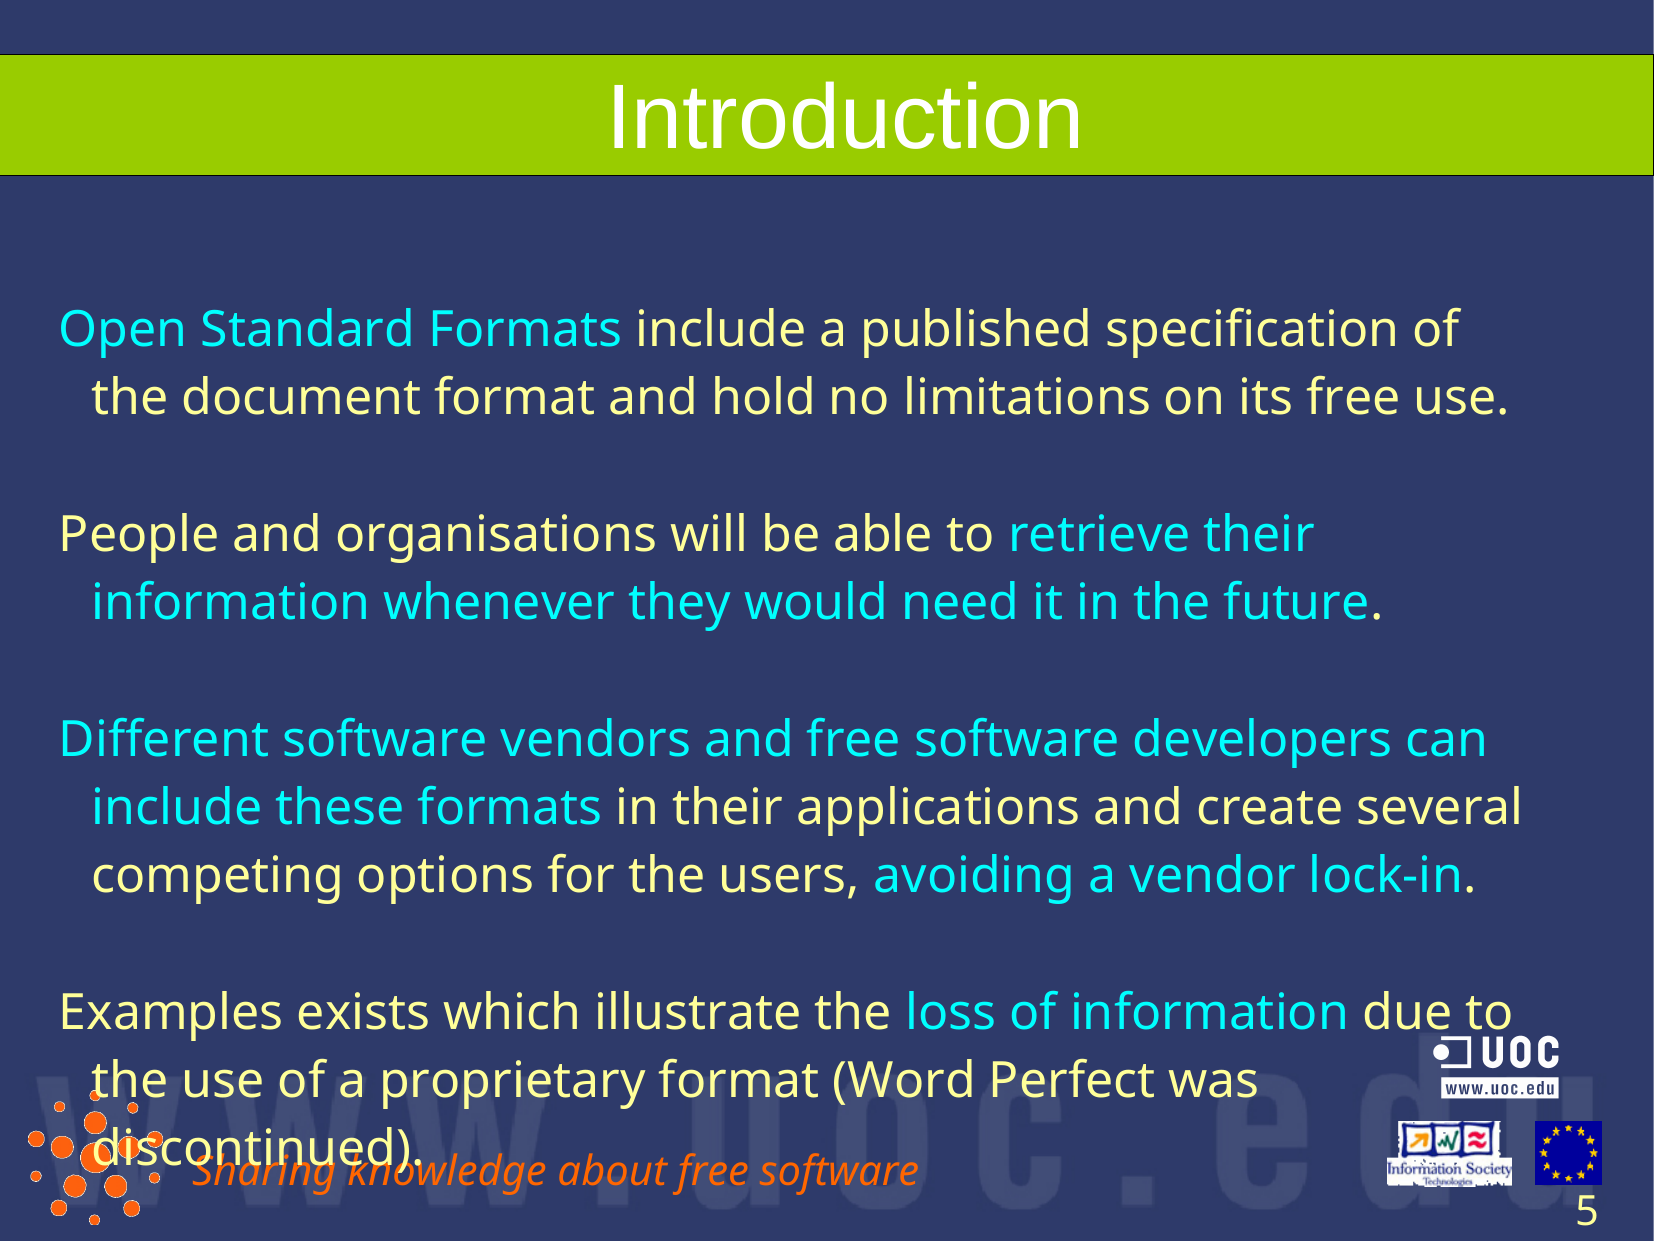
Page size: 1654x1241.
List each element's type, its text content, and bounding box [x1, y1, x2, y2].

text_box Open Standard Formats include a published specification of the document format and hold no limitations on its free use. People and organisations will be able to retrieve their information whenever they would need it in the future. Different software vendors and free software developers can include these formats in their applications and create several competing options for the users, avoiding a vendor lock-in. Examples exists which illustrate the loss of information due to the use of a proprietary format (Word Perfect was discontinued). [59, 292, 1542, 1086]
title Introduction [82, 48, 1609, 185]
picture [0, 176, 1654, 1241]
picture [0, 0, 1654, 54]
